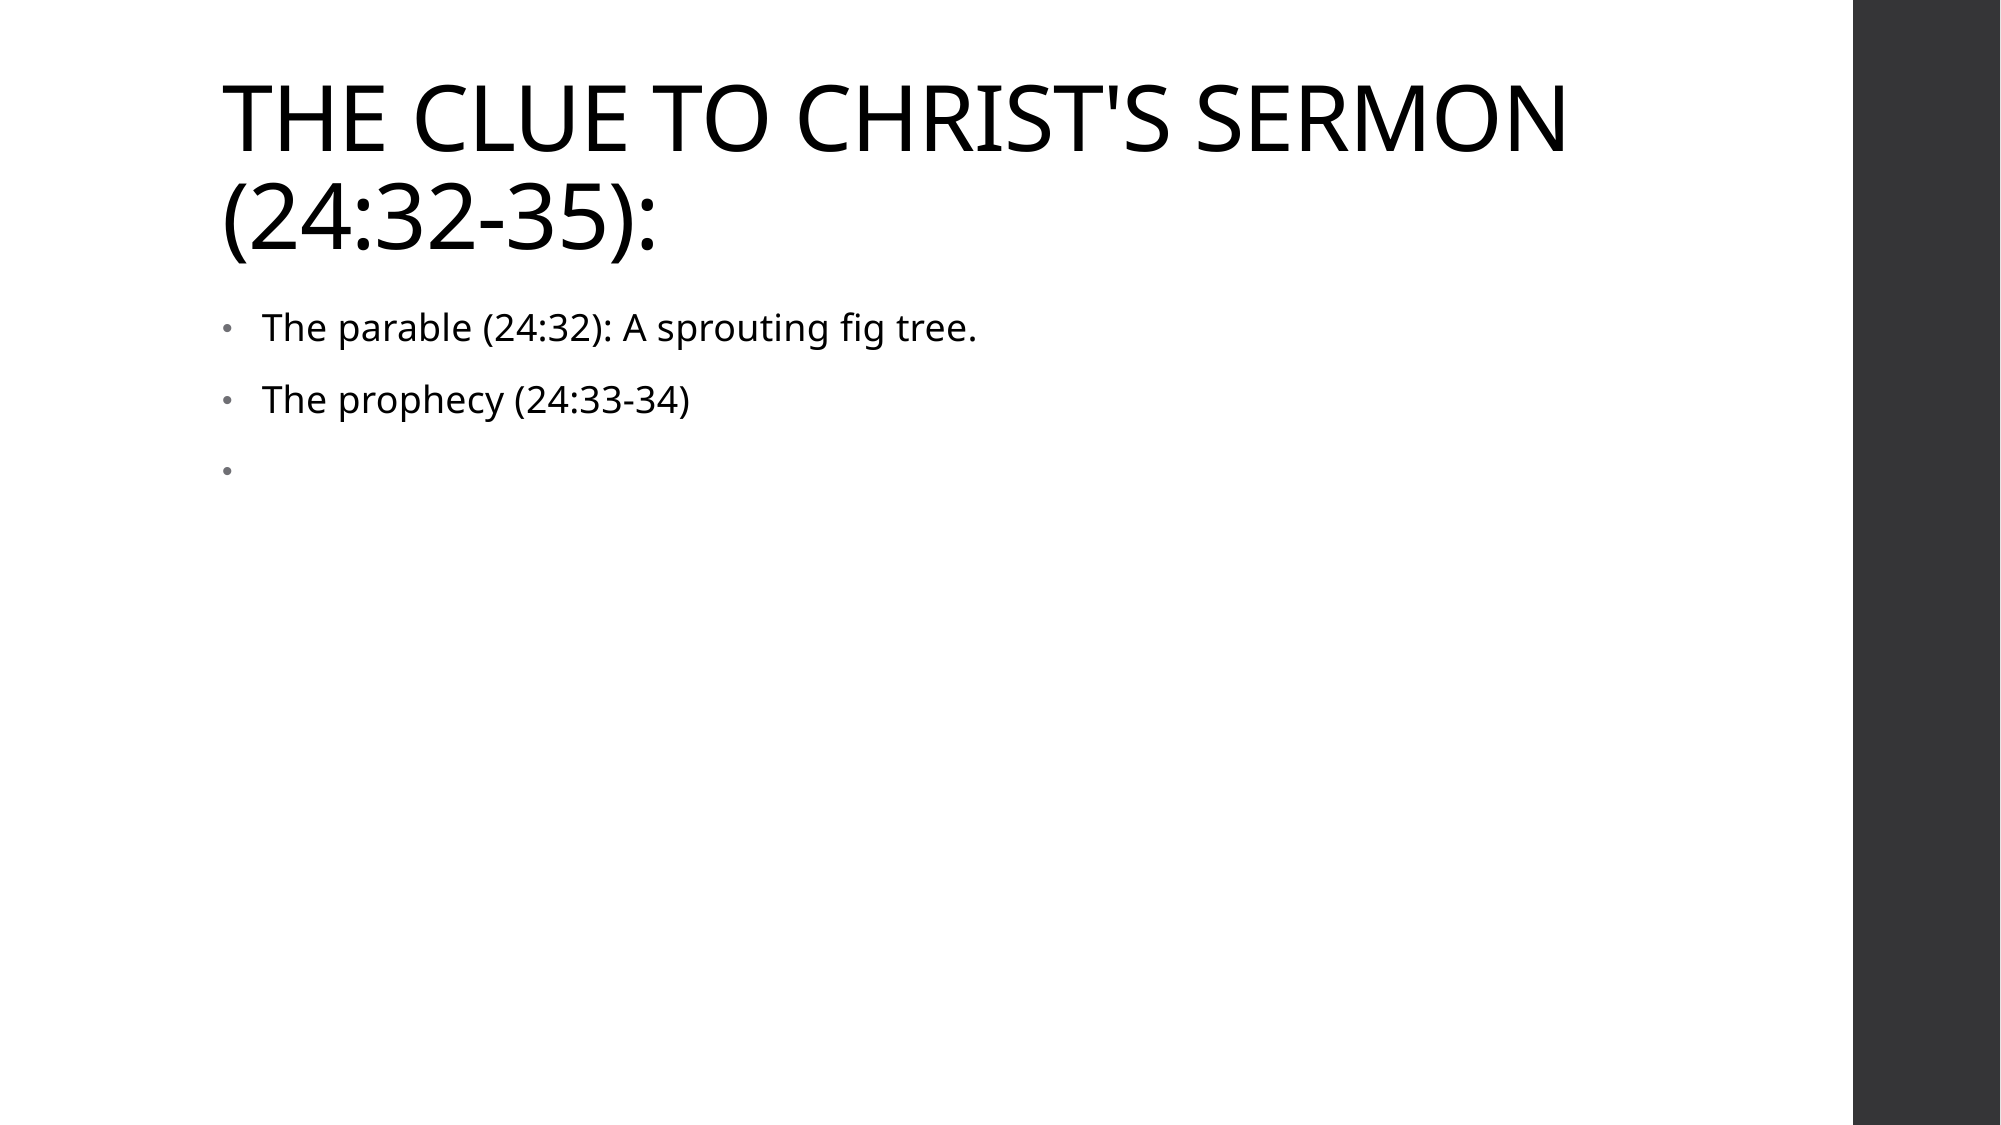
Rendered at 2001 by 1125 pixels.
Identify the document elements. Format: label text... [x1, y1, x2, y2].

list The parable (24:32): A sprouting fig tree. The prophecy (24:33-34) [206, 299, 1617, 1014]
title THE CLUE TO CHRIST'S SERMON (24:32-35): [206, 60, 1797, 278]
